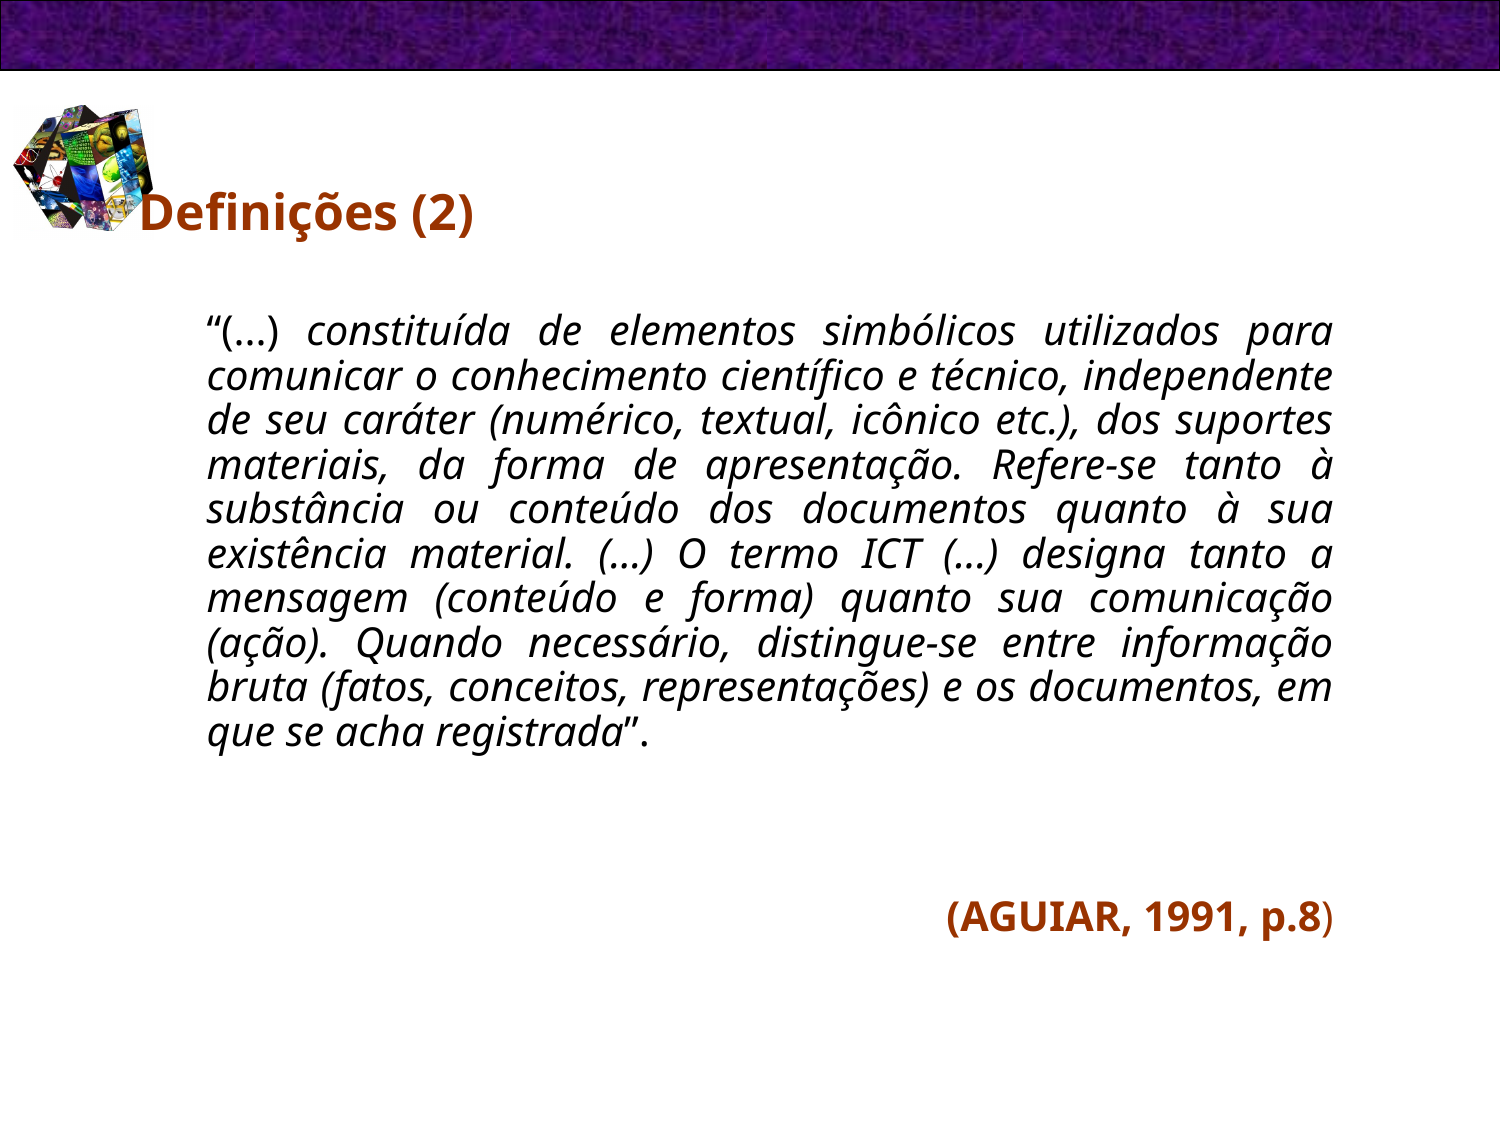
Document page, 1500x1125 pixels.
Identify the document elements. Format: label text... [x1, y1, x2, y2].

subtitle “(...) constituída de elementos simbólicos utilizados para comunicar o conhecimento científico e técnico, independente de seu caráter (numérico, textual, icônico etc.), dos suportes materiais, da forma de apresentação. Refere-se tanto à substância ou conteúdo dos documentos quanto à sua existência material. (...) O termo ICT (...) designa tanto a mensagem (conteúdo e forma) quanto sua comunicação (ação). Quando necessário, distingue-se entre informação bruta (fatos, conceitos, representações) e os documentos, em que se acha registrada”. (AGUIAR, 1991, p.8) [135, 302, 1349, 953]
text_box Definições (2) [123, 160, 738, 248]
picture [1, 1, 1499, 69]
